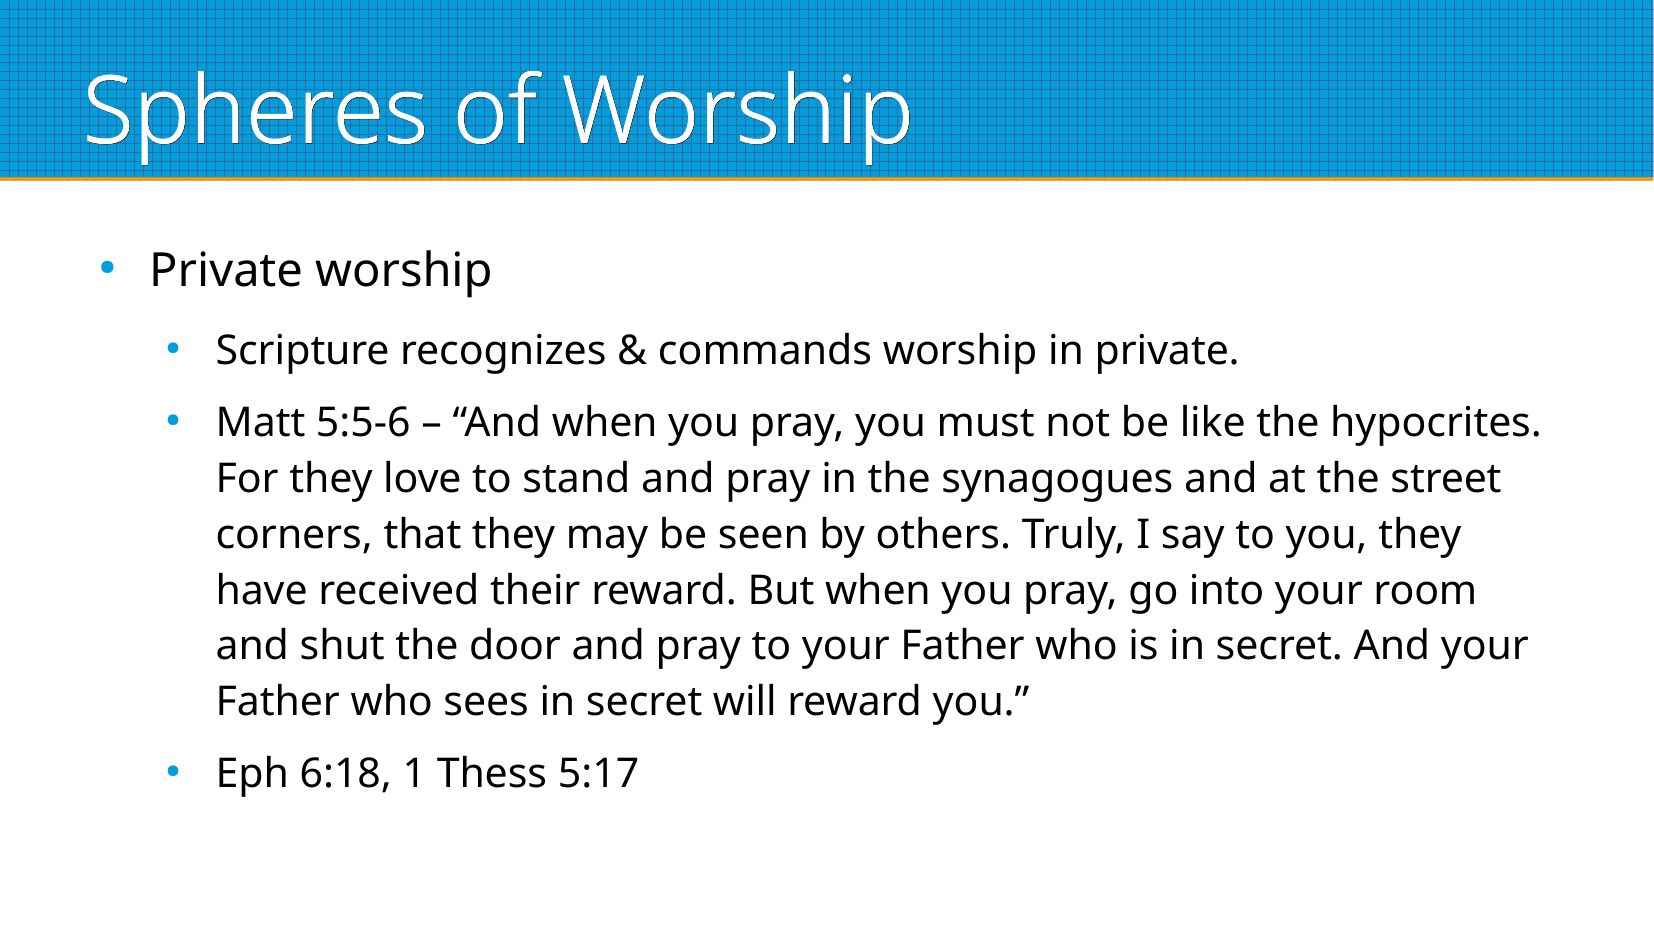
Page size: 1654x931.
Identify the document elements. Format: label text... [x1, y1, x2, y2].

title Spheres of Worship [82, 14, 1571, 171]
list Private worship Scripture recognizes & commands worship in private. Matt 5:5-6 – “And when you pray, you must not be like the hypocrites. For they love to stand and pray in the synagogues and at the street corners, that they may be seen by others. Truly, I say to you, they have received their reward. But when you pray, go into your room and shut the door and pray to your Father who is in secret. And your Father who sees in secret will reward you.” Eph 6:18, 1 Thess 5:17 [82, 236, 1563, 811]
